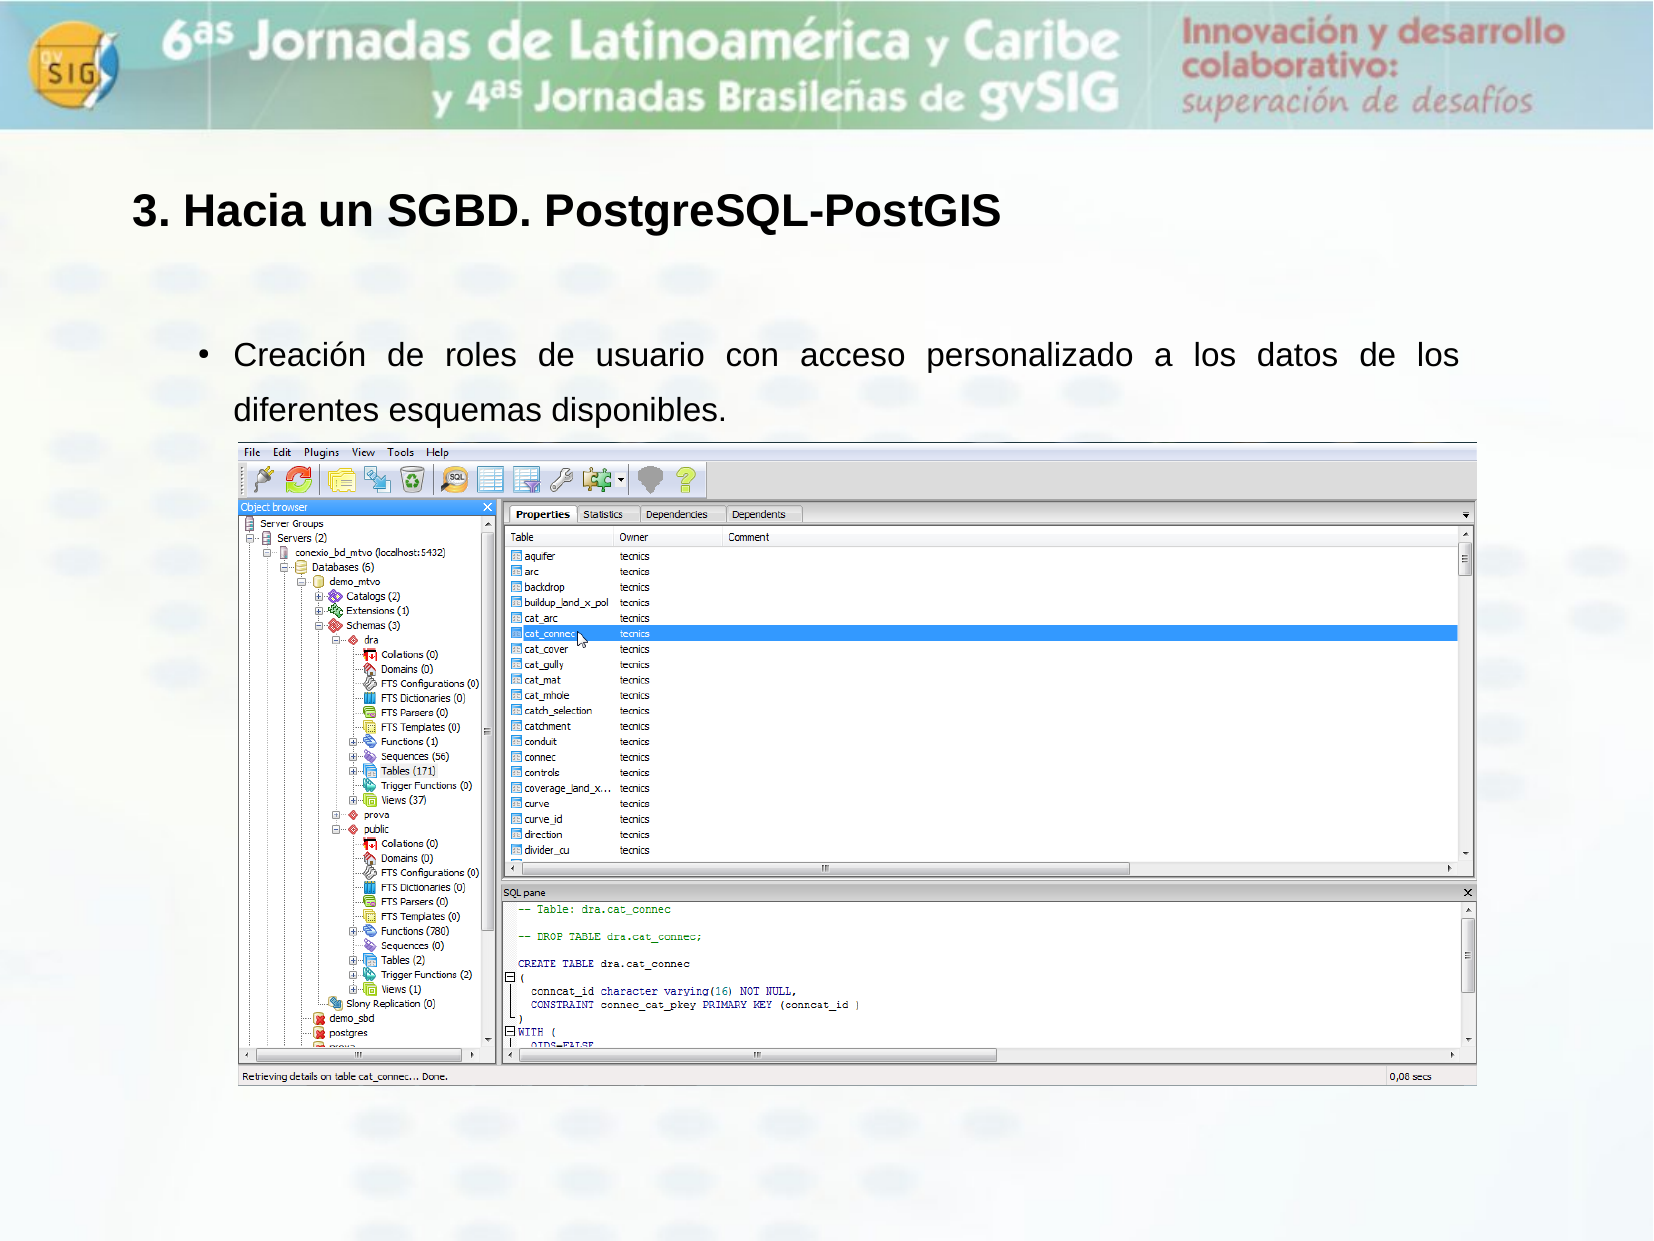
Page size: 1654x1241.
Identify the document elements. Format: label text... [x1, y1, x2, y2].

text_box 3. Hacia un SGBD. PostgreSQL-PostGIS [118, 177, 1300, 244]
text_box Creación de roles de usuario con acceso personalizado a los datos de los diferentes esquemas disponibles. [147, 310, 1477, 571]
picture [0, 0, 1653, 1241]
